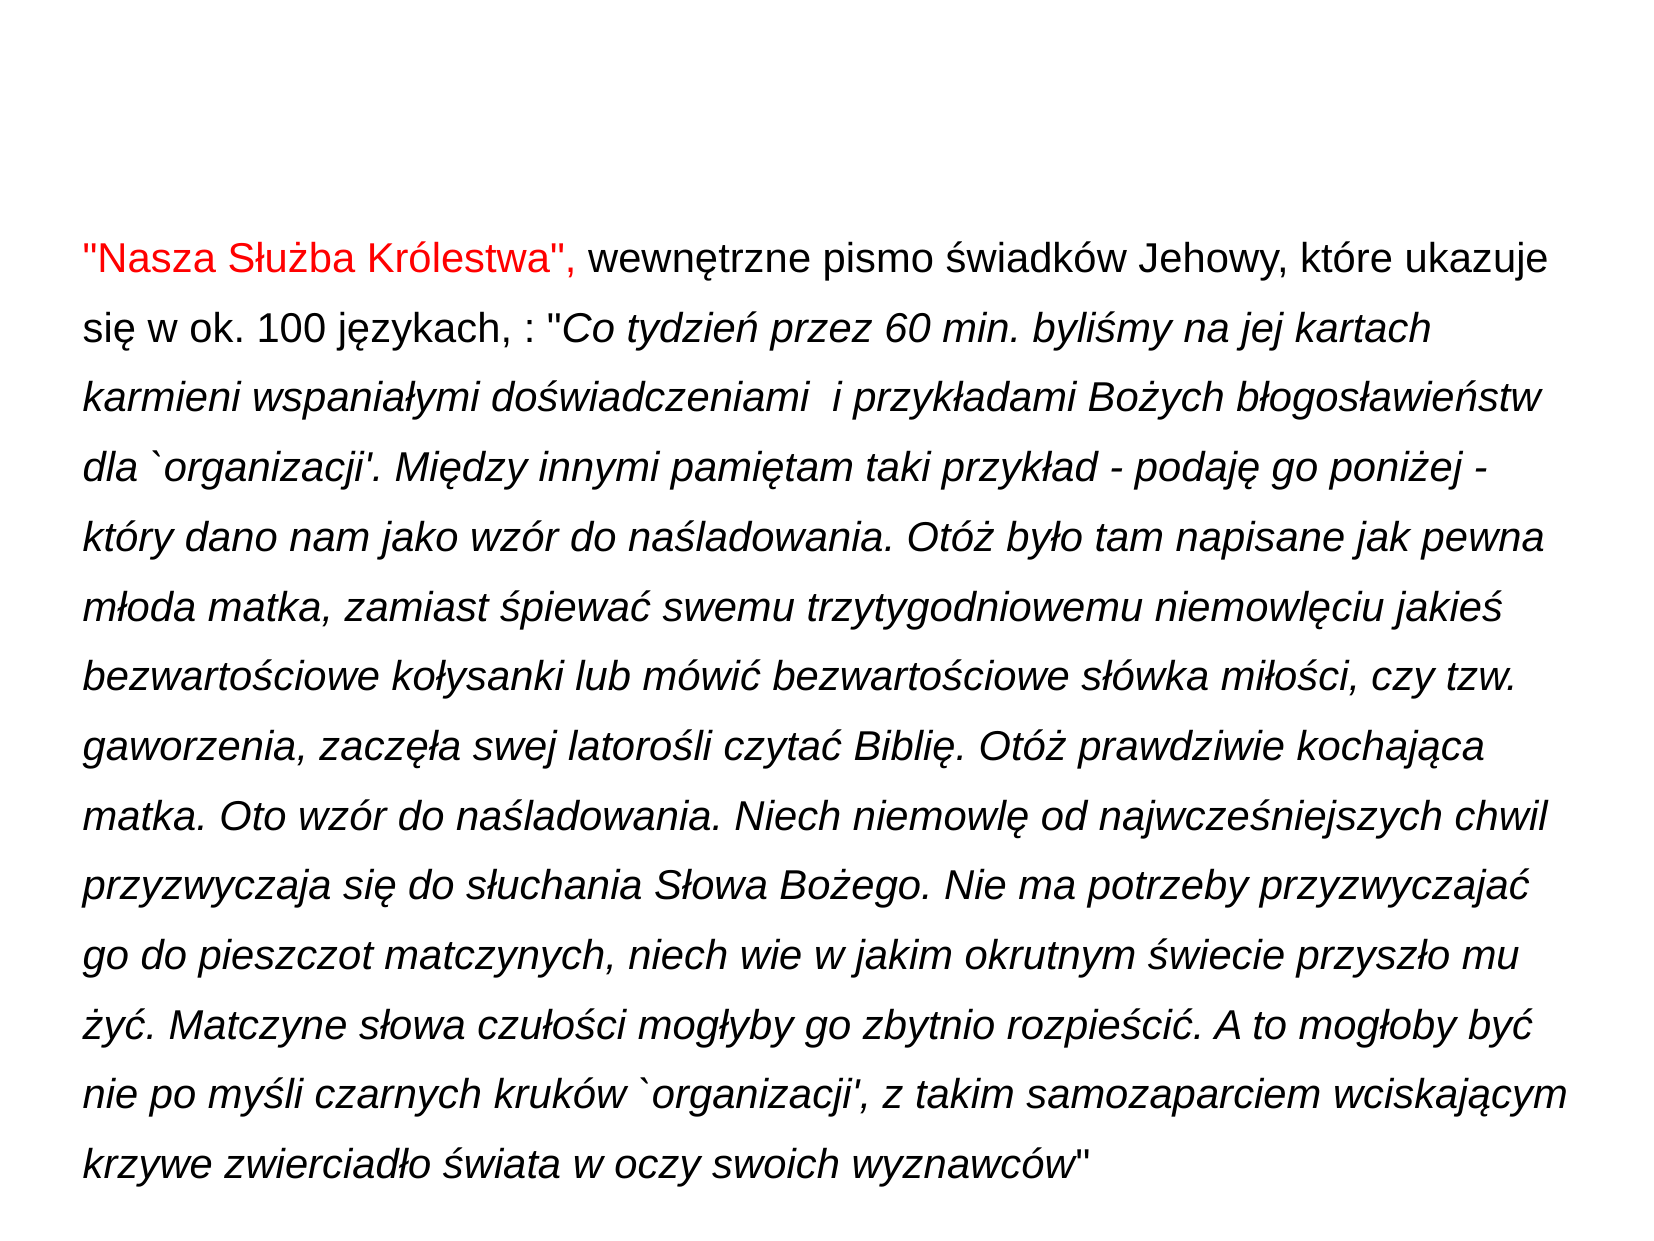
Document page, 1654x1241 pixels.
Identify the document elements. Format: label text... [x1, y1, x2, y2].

subtitle "Nasza Służba Królestwa", wewnętrzne pismo świadków Jehowy, które ukazuje się w ok. 100 językach, : "Co tydzień przez 60 min. byliśmy na jej kartach karmieni wspaniałymi doświadczeniami i przykładami Bożych błogosławieństw dla `organizacji'. Między innymi pamiętam taki przykład - podaję go poniżej - który dano nam jako wzór do naśladowania. Otóż było tam napisane jak pewna młoda matka, zamiast śpiewać swemu trzytygodniowemu niemowlęciu jakieś bezwartościowe kołysanki lub mówić bezwartościowe słówka miłości, czy tzw. gaworzenia, zaczęła swej latorośli czytać Biblię. Otóż prawdziwie kochająca matka. Oto wzór do naśladowania. Niech niemowlę od najwcześniejszych chwil przyzwyczaja się do słuchania Słowa Bożego. Nie ma potrzeby przyzwyczajać go do pieszczot matczynych, niech wie w jakim okrutnym świecie przyszło mu żyć. Matczyne słowa czułości mogłyby go zbytnio rozpieścić. A to mogłoby być nie po myśli czarnych kruków `organizacji', z takim samozaparciem wciskającym krzywe zwierciadło świata w oczy swoich wyznawców" [82, 222, 1571, 1177]
